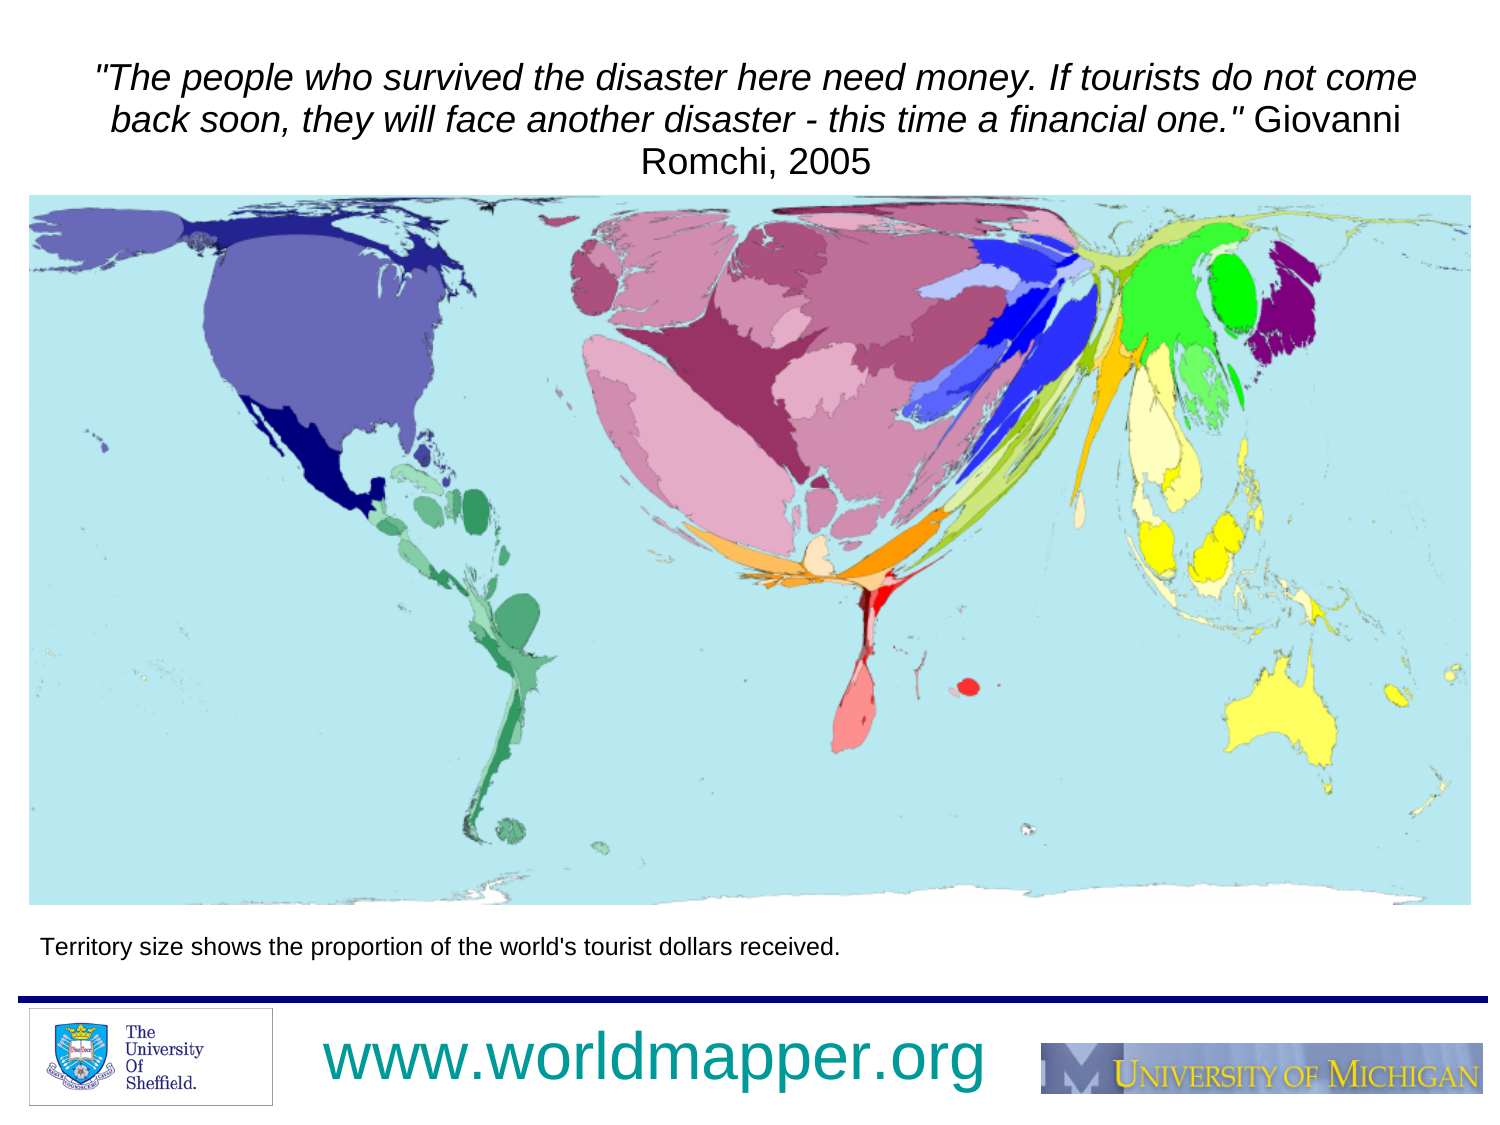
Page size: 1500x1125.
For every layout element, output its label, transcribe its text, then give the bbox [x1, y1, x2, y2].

text_box Territory size shows the proportion of the world's tourist dollars received. [24, 925, 858, 969]
title "The people who survived the disaster here need money. If tourists do not come back soon, they will face another disaster - this time a financial one." Giovanni Romchi, 2005 [76, 42, 1436, 195]
picture [29, 195, 1471, 905]
picture [29, 1008, 273, 1106]
picture [1041, 1043, 1483, 1094]
